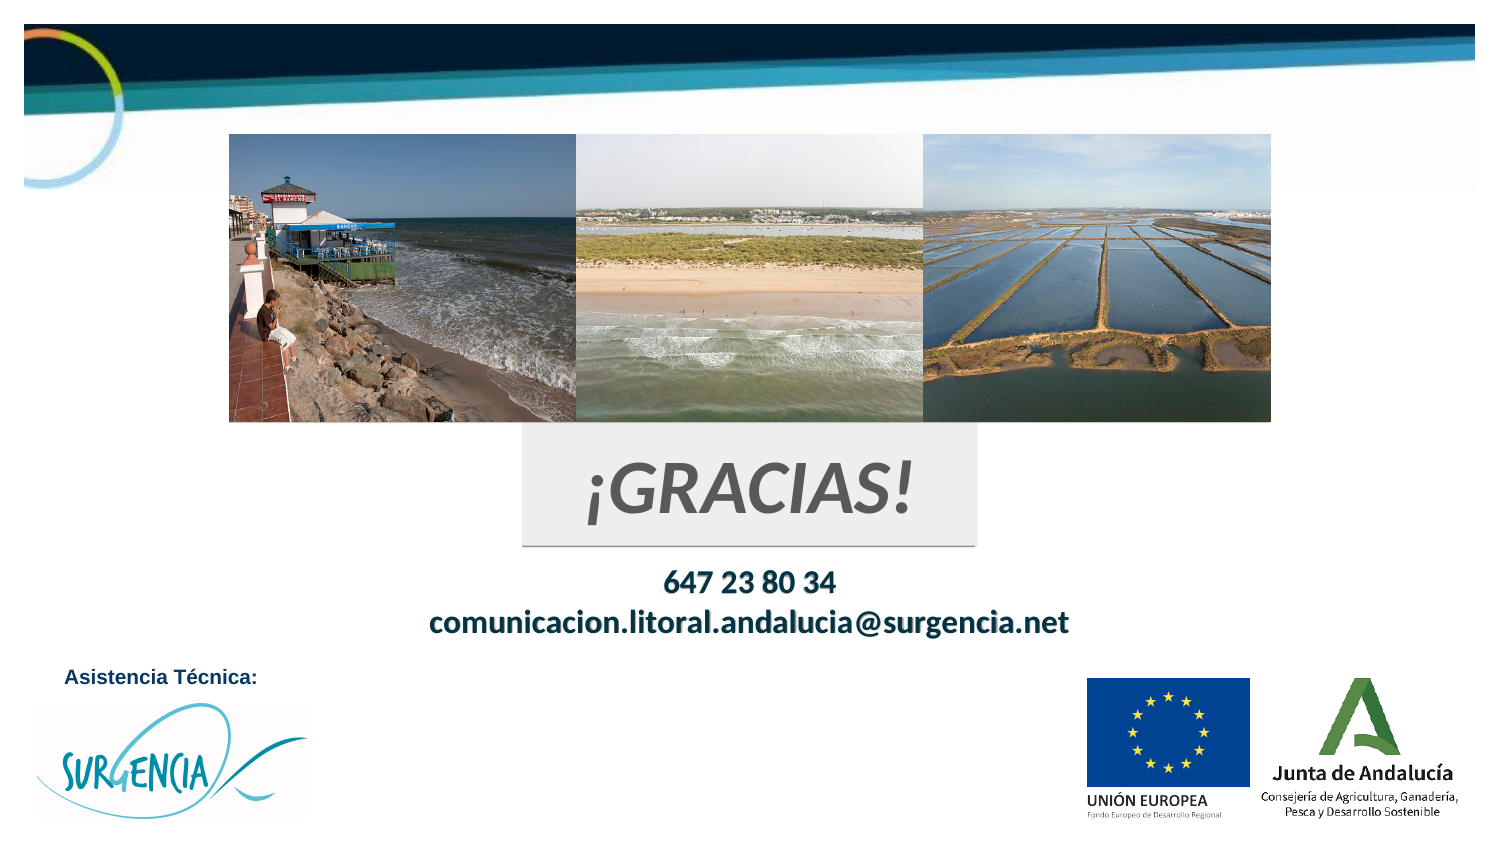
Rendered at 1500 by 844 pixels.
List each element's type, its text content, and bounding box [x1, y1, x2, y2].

picture [24, 24, 1475, 422]
picture [1087, 678, 1476, 819]
text_box ¡GRACIAS! [522, 424, 978, 545]
picture [37, 704, 307, 819]
text_box 647 23 80 34 comunicacion.litoral.andalucia@surgencia.net [403, 545, 1097, 657]
text_box Asistencia Técnica: [48, 648, 274, 705]
